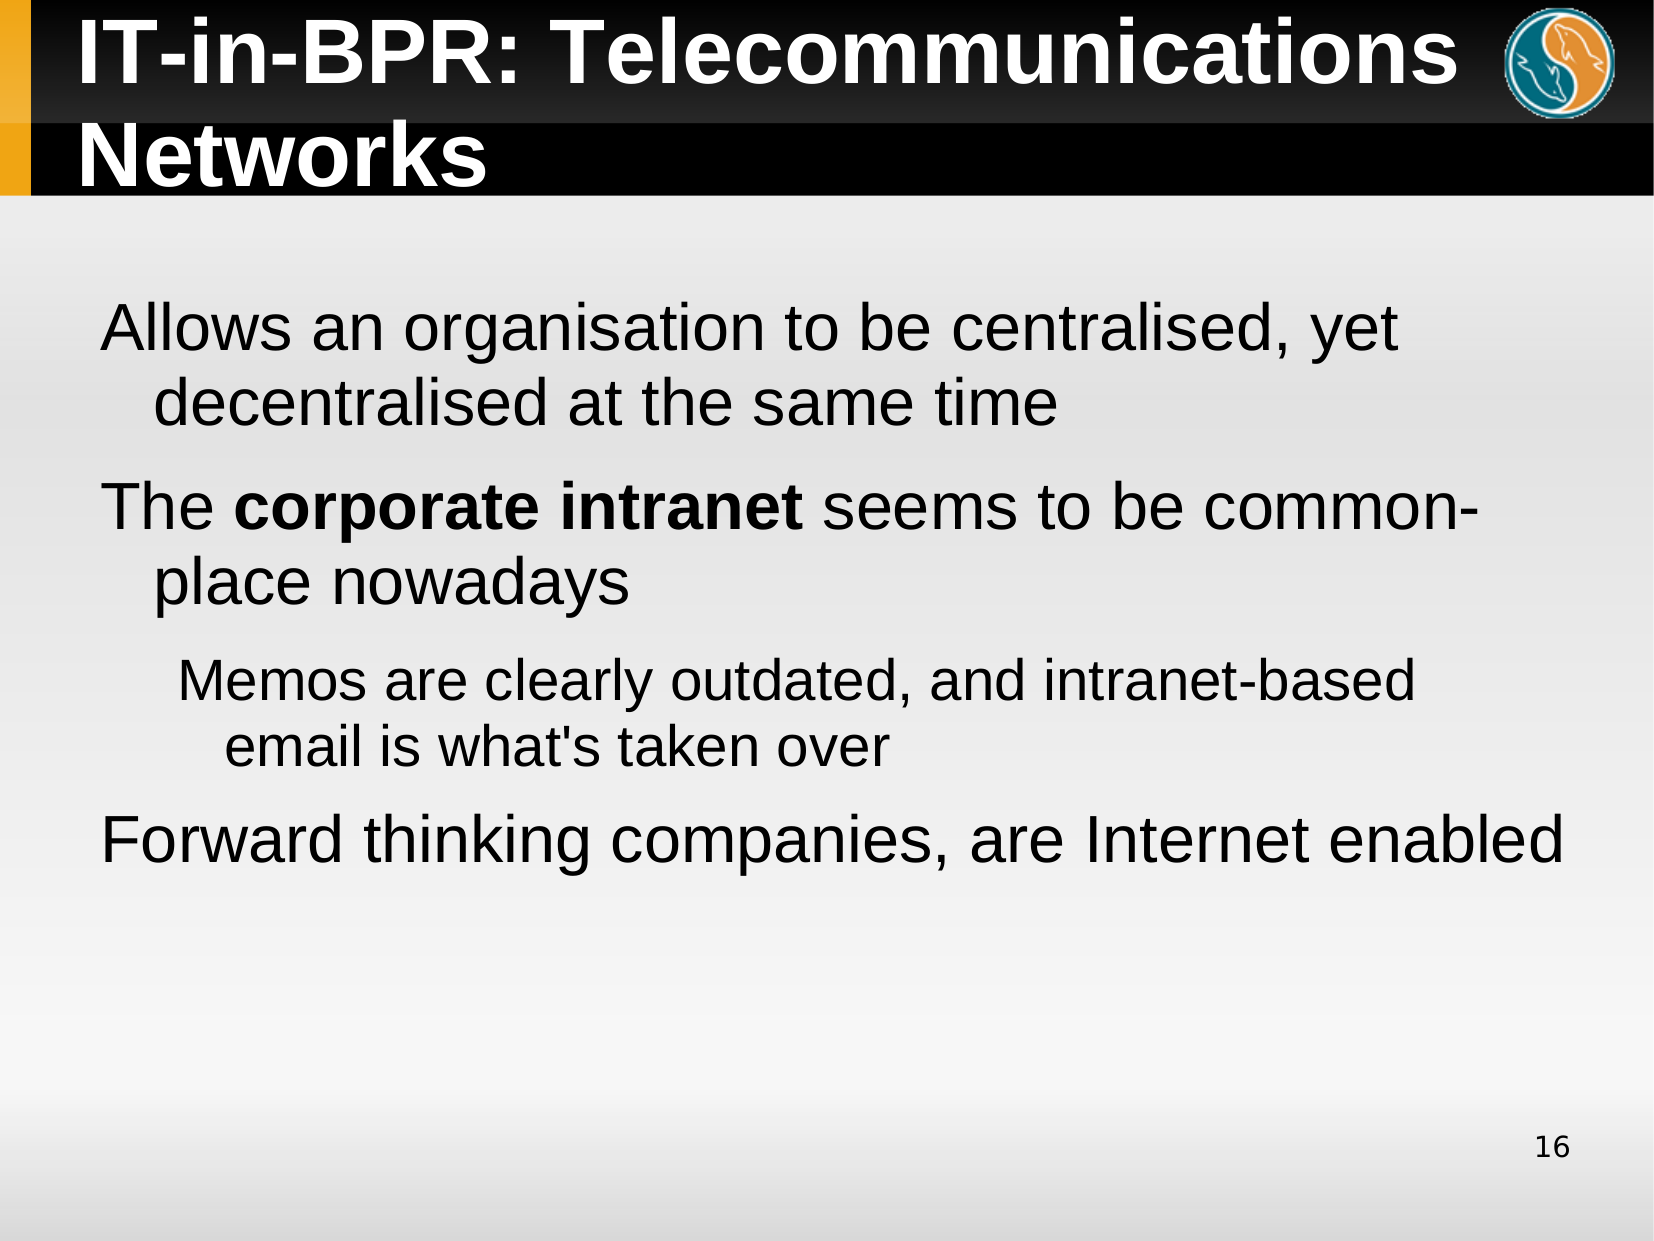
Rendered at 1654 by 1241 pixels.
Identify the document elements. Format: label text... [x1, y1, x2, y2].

title IT-in-BPR: Telecommunications Networks [76, 1, 1565, 207]
picture [0, 0, 1654, 1241]
list Allows an organisation to be centralised, yet decentralised at the same time The corporate intranet seems to be common-place nowadays Memos are clearly outdated, and intranet-based email is what's taken over Forward thinking companies, are Internet enabled [82, 290, 1571, 1094]
